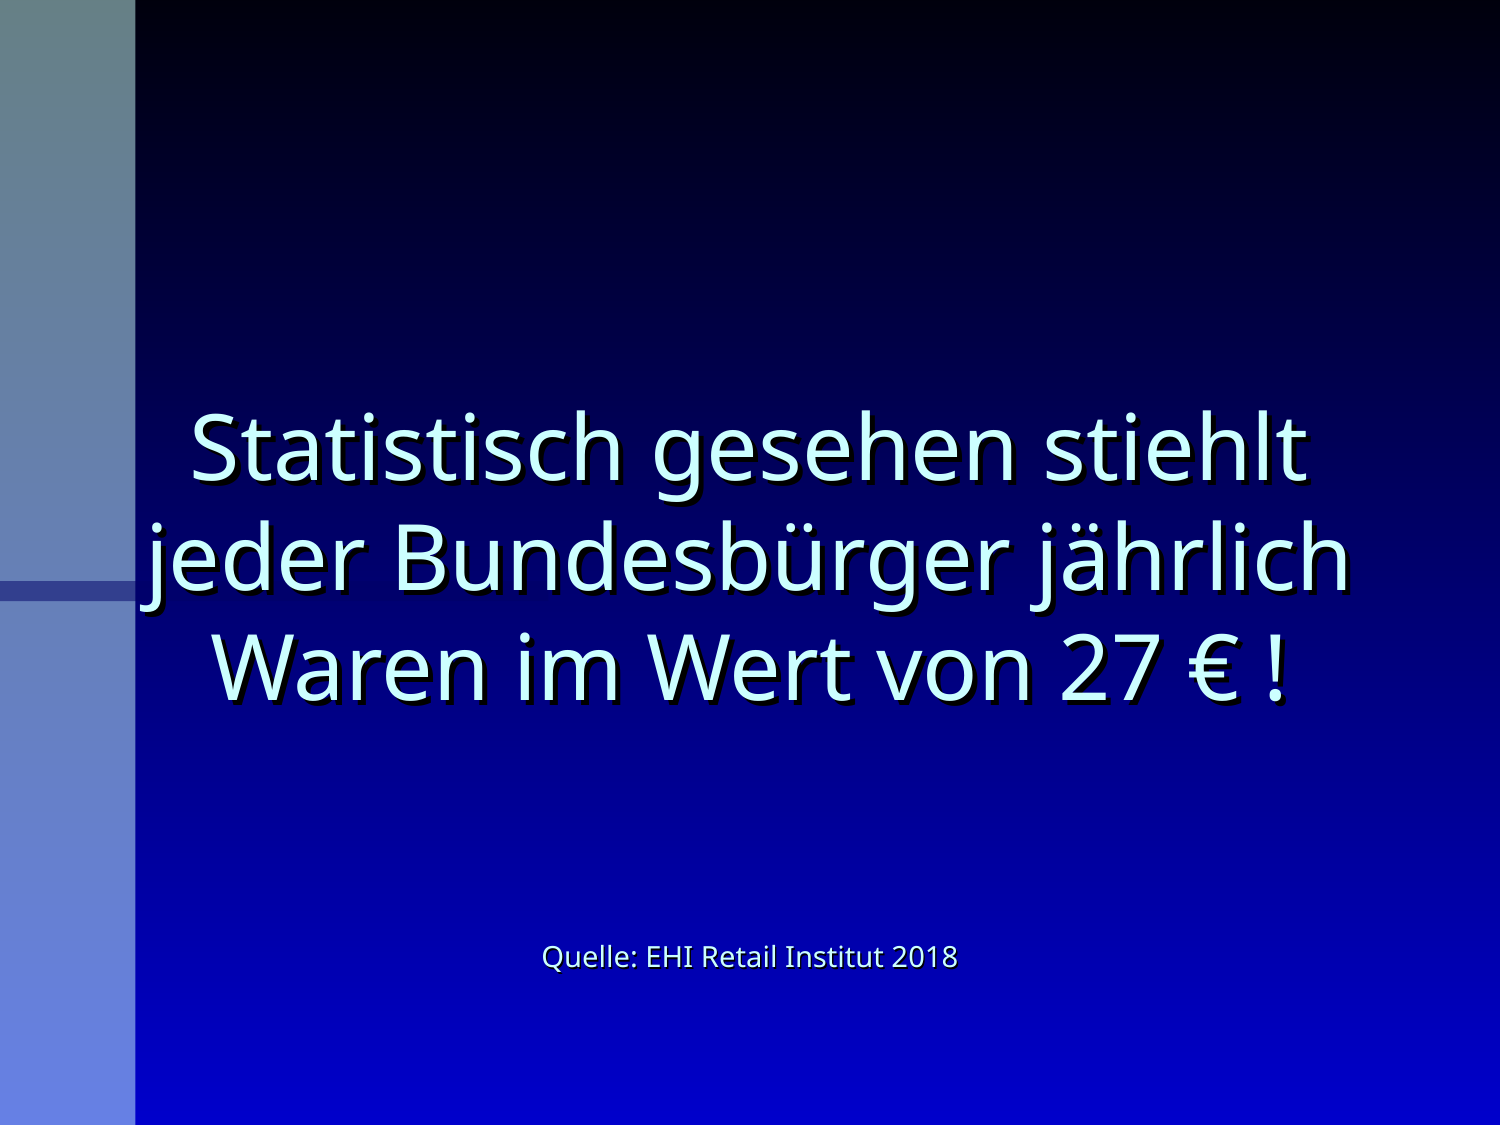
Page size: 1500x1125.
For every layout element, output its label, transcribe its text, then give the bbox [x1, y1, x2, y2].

title Statistisch gesehen stiehlt jeder Bundesbürger jährlich Waren im Wert von 27 € ! Quelle: EHI Retail Institut 2018 [112, 302, 1388, 982]
